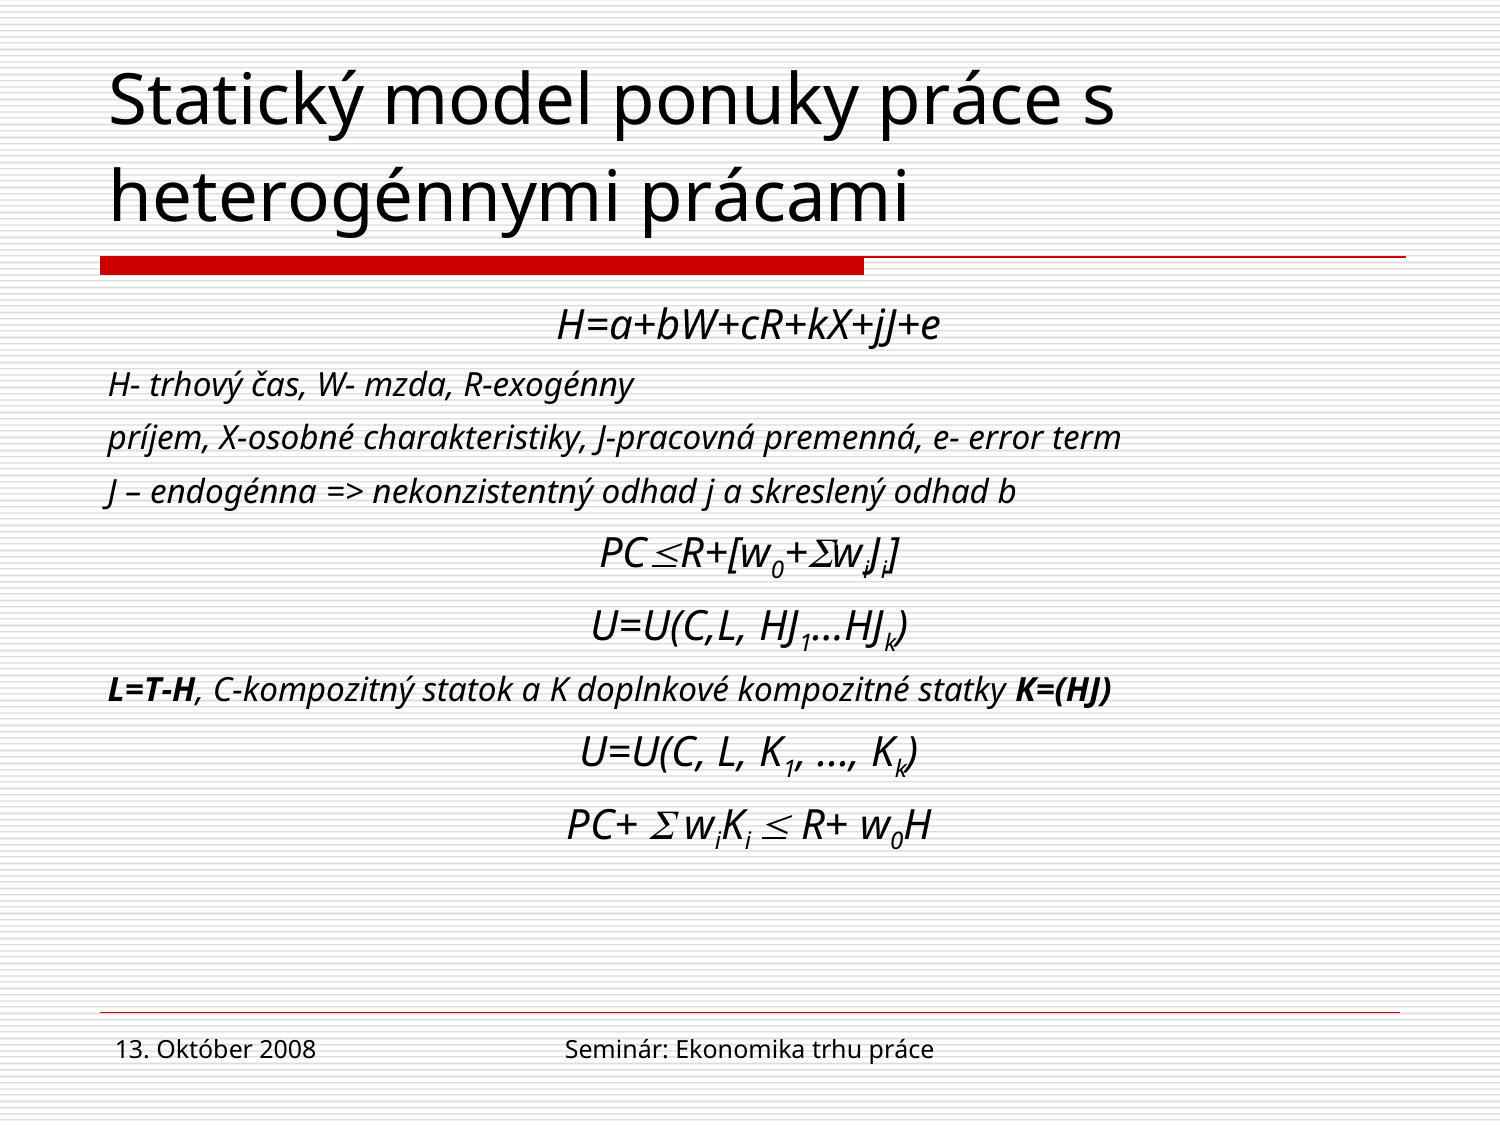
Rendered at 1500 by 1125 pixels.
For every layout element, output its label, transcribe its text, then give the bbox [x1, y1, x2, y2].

title Statický model ponuky práce s heterogénnymi prácami [94, 49, 1407, 250]
picture [0, 0, 1500, 1125]
list H=a+bW+cR+kX+jJ+e H- trhový čas, W- mzda, R-exogénny príjem, X-osobné charakteristiky, J-pracovná premenná, e- error term J – endogénna => nekonzistentný odhad j a skreslený odhad b PCR+[w0+wiJi] U=U(C,L, HJ1…HJk) L=T-H, C-kompozitný statok a K doplnkové kompozitné statky K=(HJ) U=U(C, L, K1, ..., Kk) PC+  wiKi  R+ w0H [92, 287, 1406, 1125]
